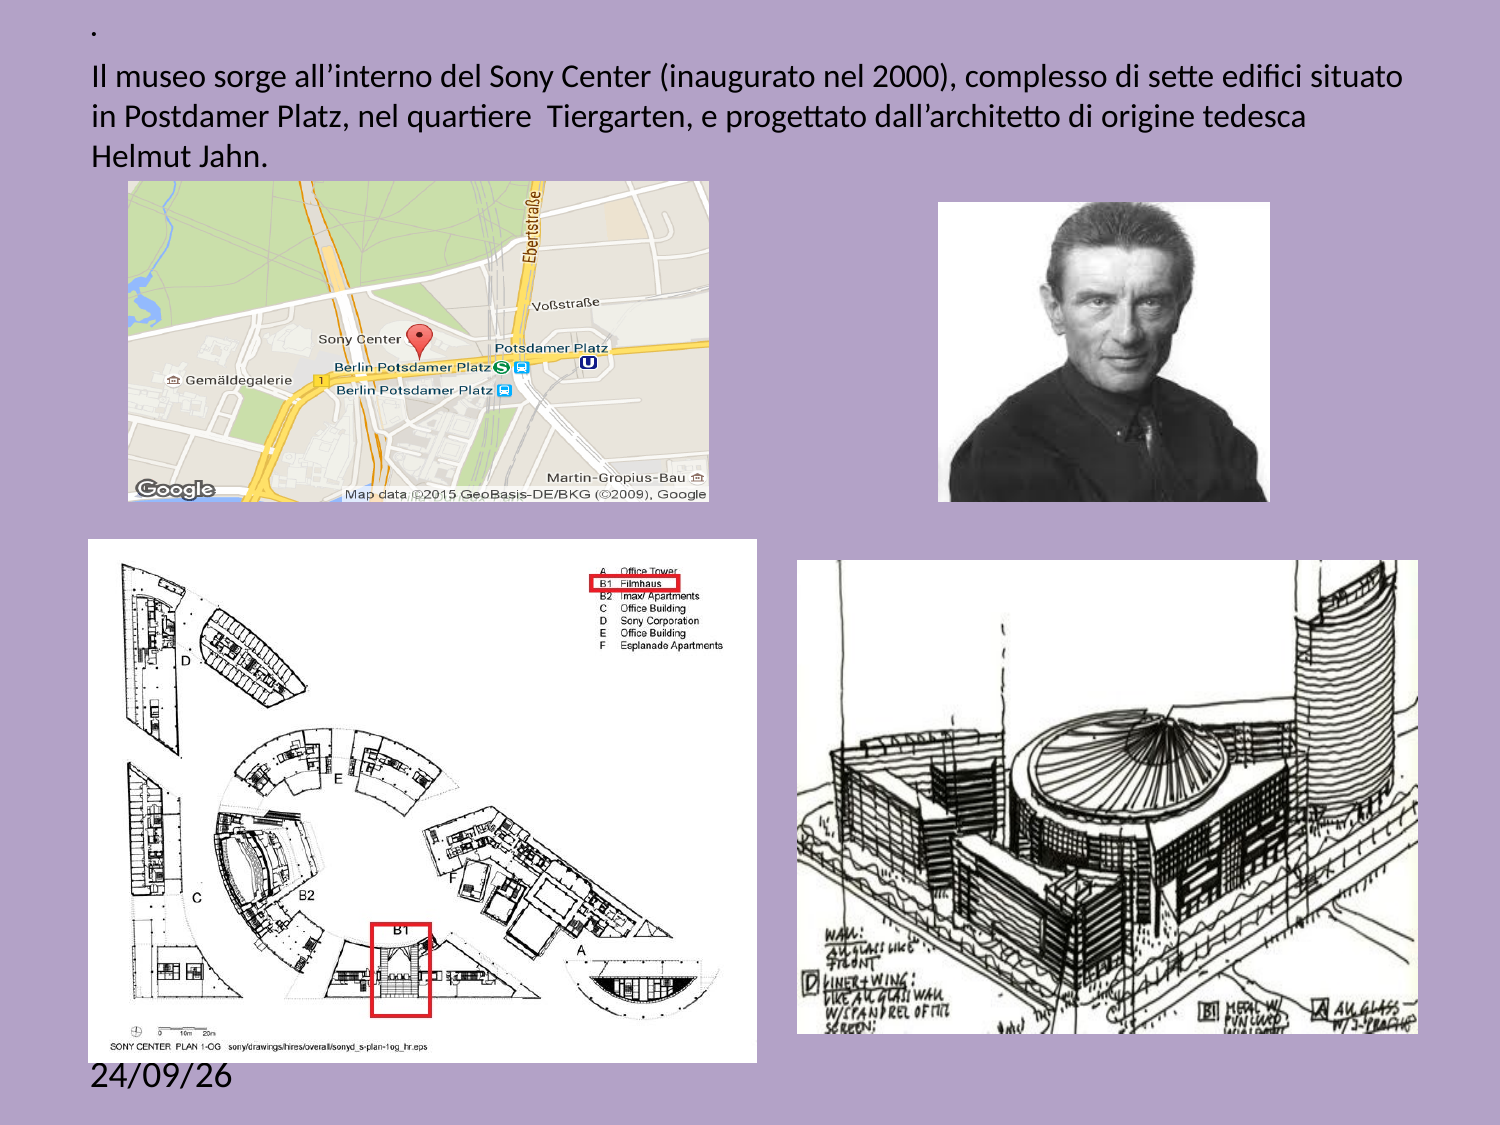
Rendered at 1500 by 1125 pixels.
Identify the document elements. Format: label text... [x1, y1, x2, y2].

picture [797, 561, 1418, 1034]
text_box 13/11/2015 [75, 1042, 425, 1103]
picture [128, 181, 709, 502]
picture [938, 202, 1270, 502]
picture [88, 539, 757, 1063]
title Il museo sorge all’interno del Sony Center (inaugurato nel 2000), complesso di sette edifici situato in Postdamer Platz, nel quartiere Tiergarten, e progettato dall’architetto di origine tedesca Helmut Jahn. [76, 7, 1427, 206]
